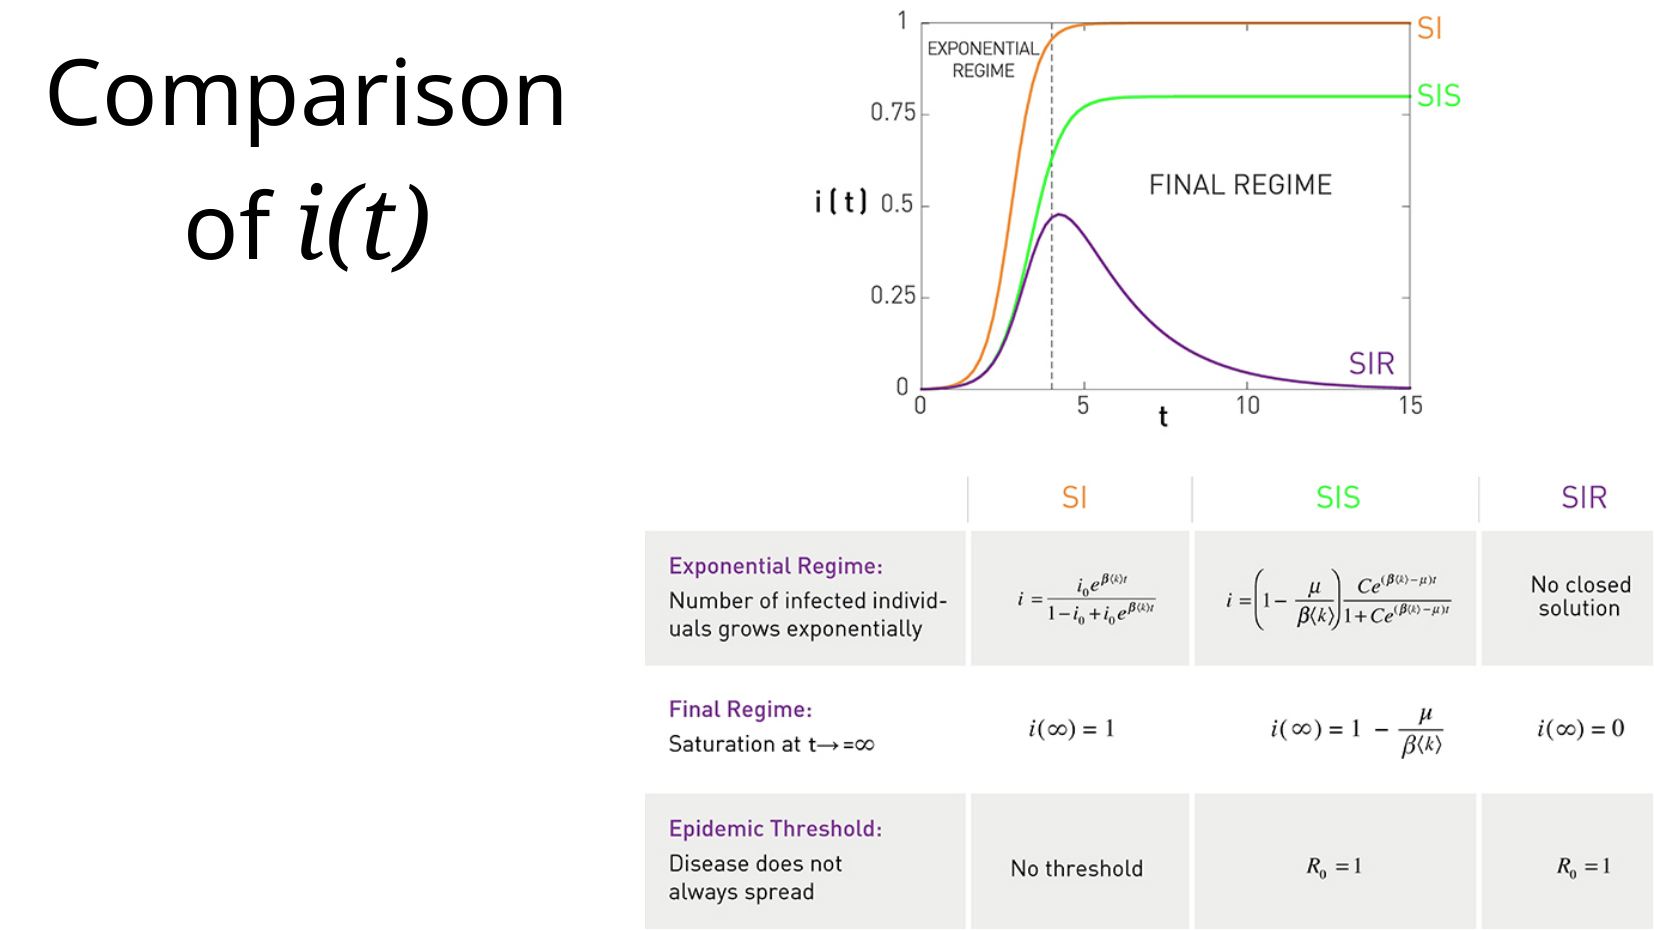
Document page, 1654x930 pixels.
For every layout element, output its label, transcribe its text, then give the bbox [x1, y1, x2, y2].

picture [645, 0, 1654, 929]
title Comparison of i(t) [15, 0, 601, 316]
